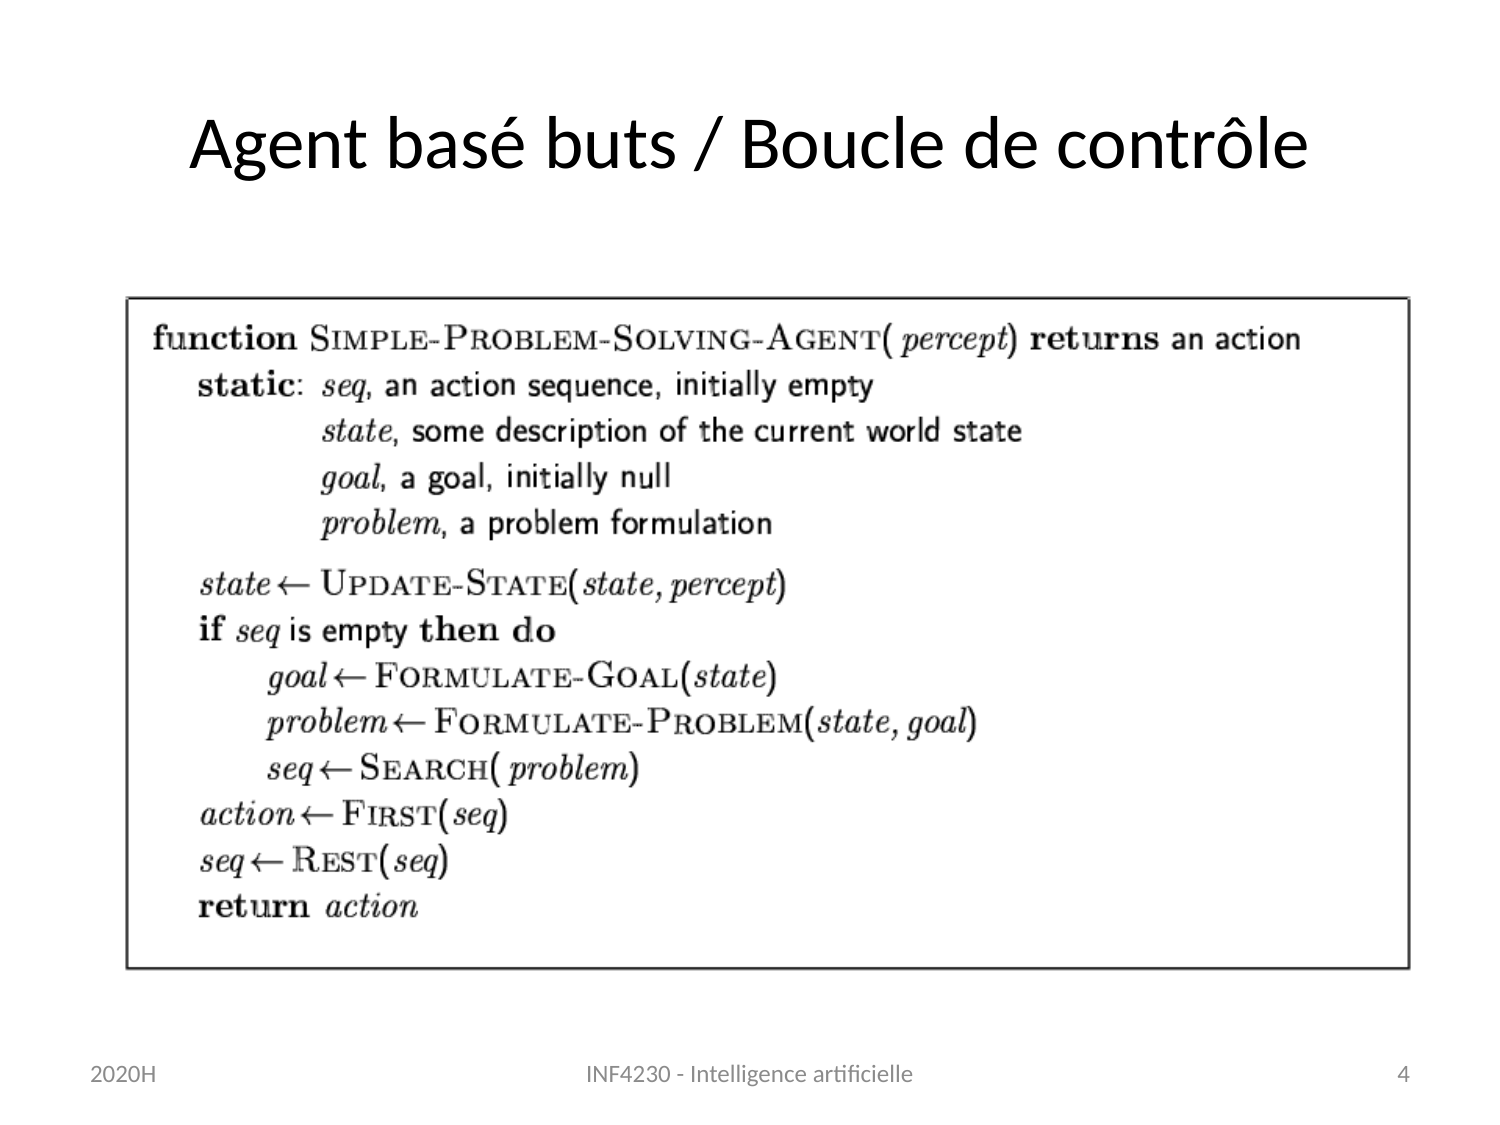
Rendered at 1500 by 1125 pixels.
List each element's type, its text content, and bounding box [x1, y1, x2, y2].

footer INF4230 - Intelligence artificielle [512, 1042, 988, 1103]
slide_number <numéro> [1074, 1042, 1425, 1103]
title Agent basé buts / Boucle de contrôle [75, 45, 1425, 233]
picture [112, 275, 1425, 988]
slide_number 2020H [75, 1042, 425, 1103]
